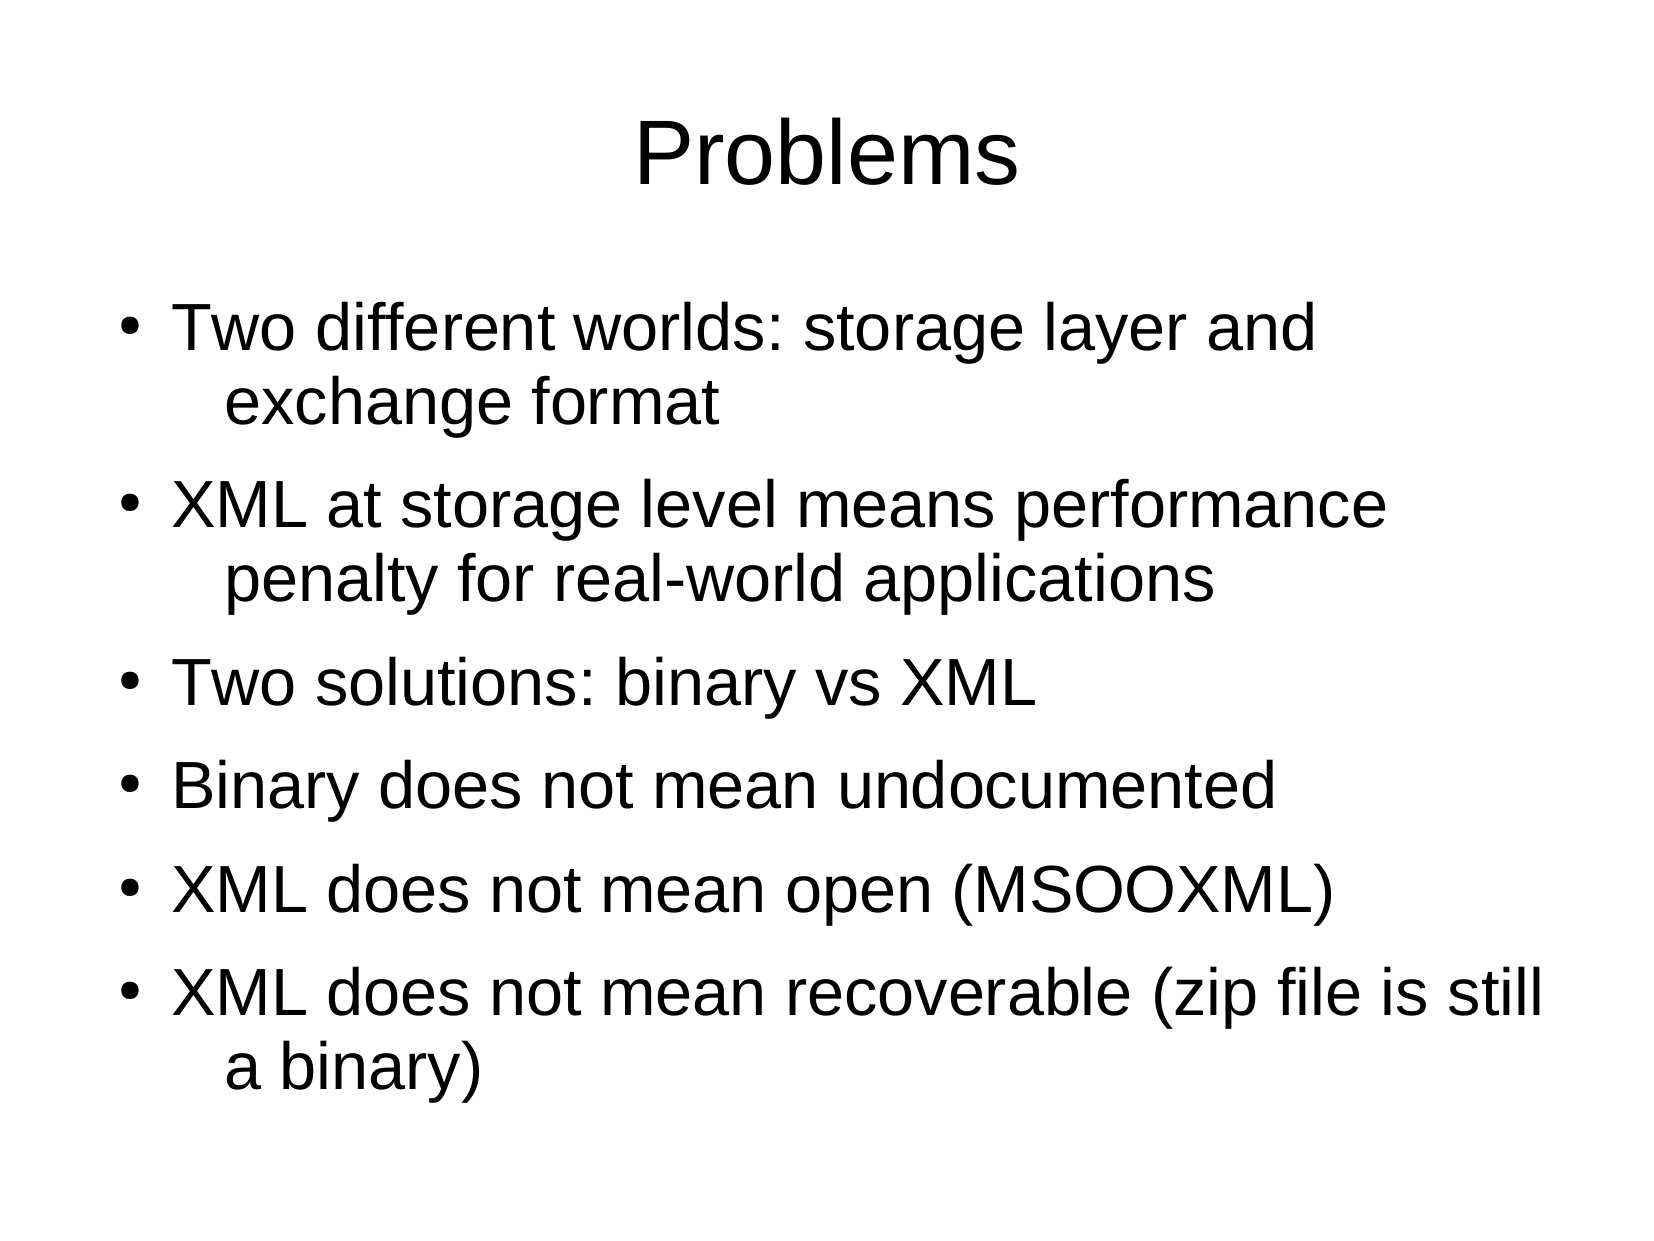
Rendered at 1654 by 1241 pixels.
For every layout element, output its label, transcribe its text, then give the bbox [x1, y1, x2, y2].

list Two different worlds: storage layer and exchange format XML at storage level means performance penalty for real-world applications Two solutions: binary vs XML Binary does not mean undocumented XML does not mean open (MSOOXML) XML does not mean recoverable (zip file is still a binary) [82, 290, 1571, 1109]
title Problems [82, 49, 1571, 257]
